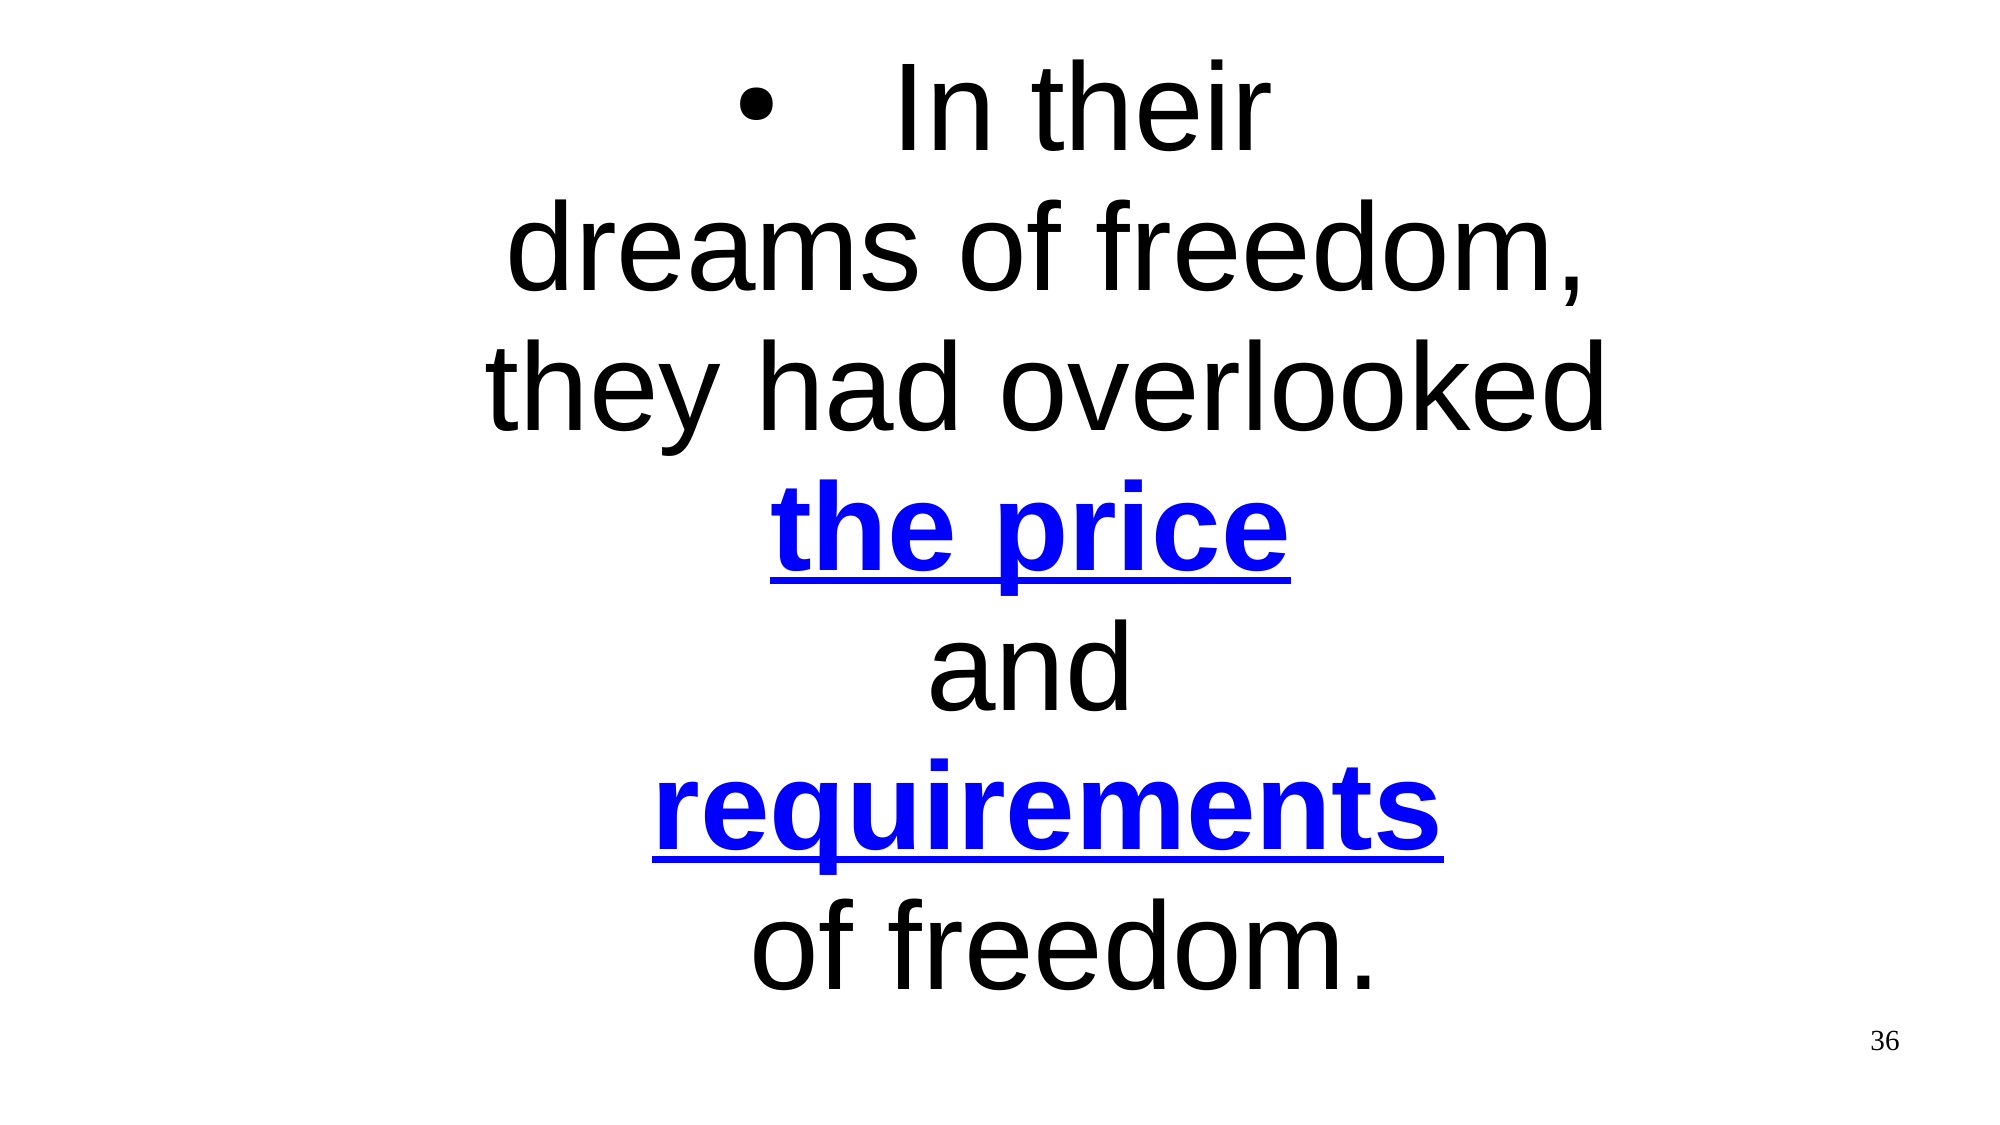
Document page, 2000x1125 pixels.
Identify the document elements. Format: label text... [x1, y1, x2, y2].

list In their dreams of freedom, they had overlooked the price and requirements of freedom. [37, 37, 1988, 1088]
